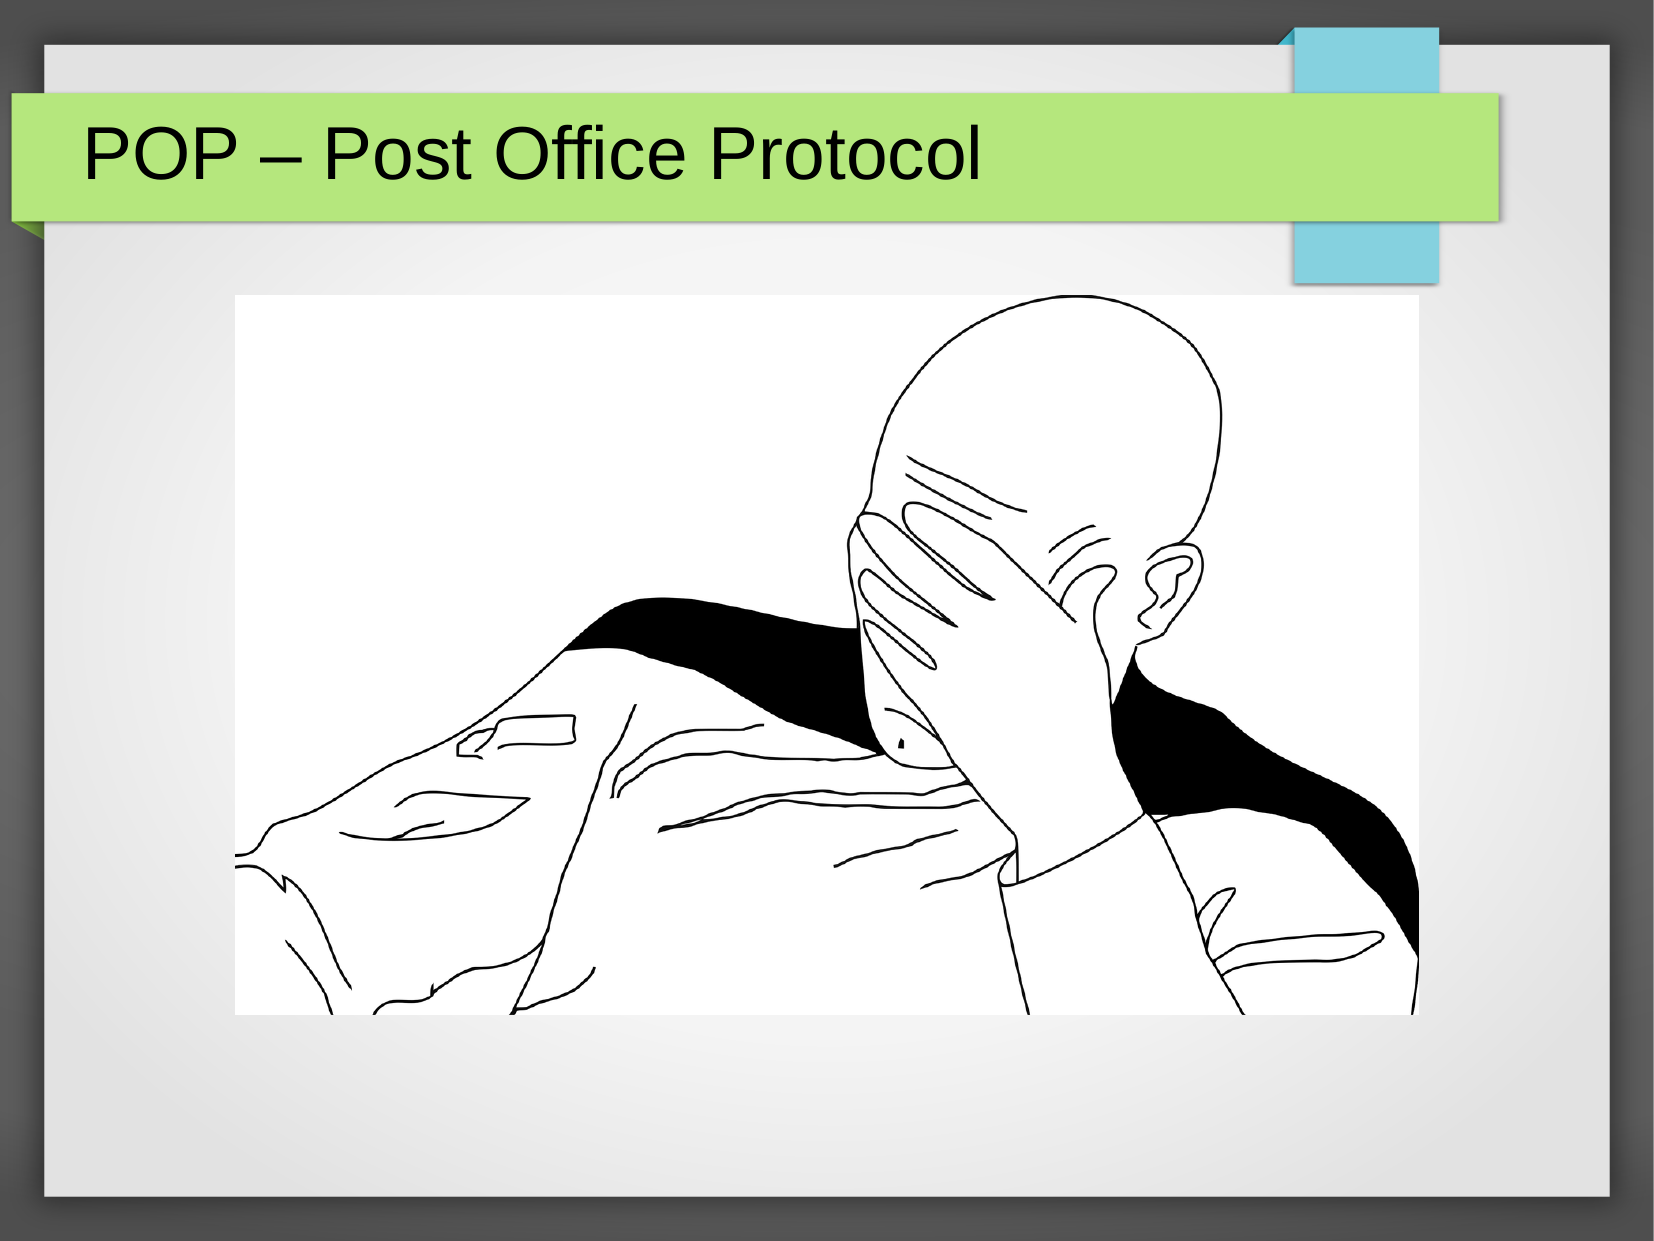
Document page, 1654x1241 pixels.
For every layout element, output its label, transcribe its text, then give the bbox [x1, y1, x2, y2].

title POP – Post Office Protocol [82, 94, 1264, 213]
picture [0, 0, 1654, 1241]
